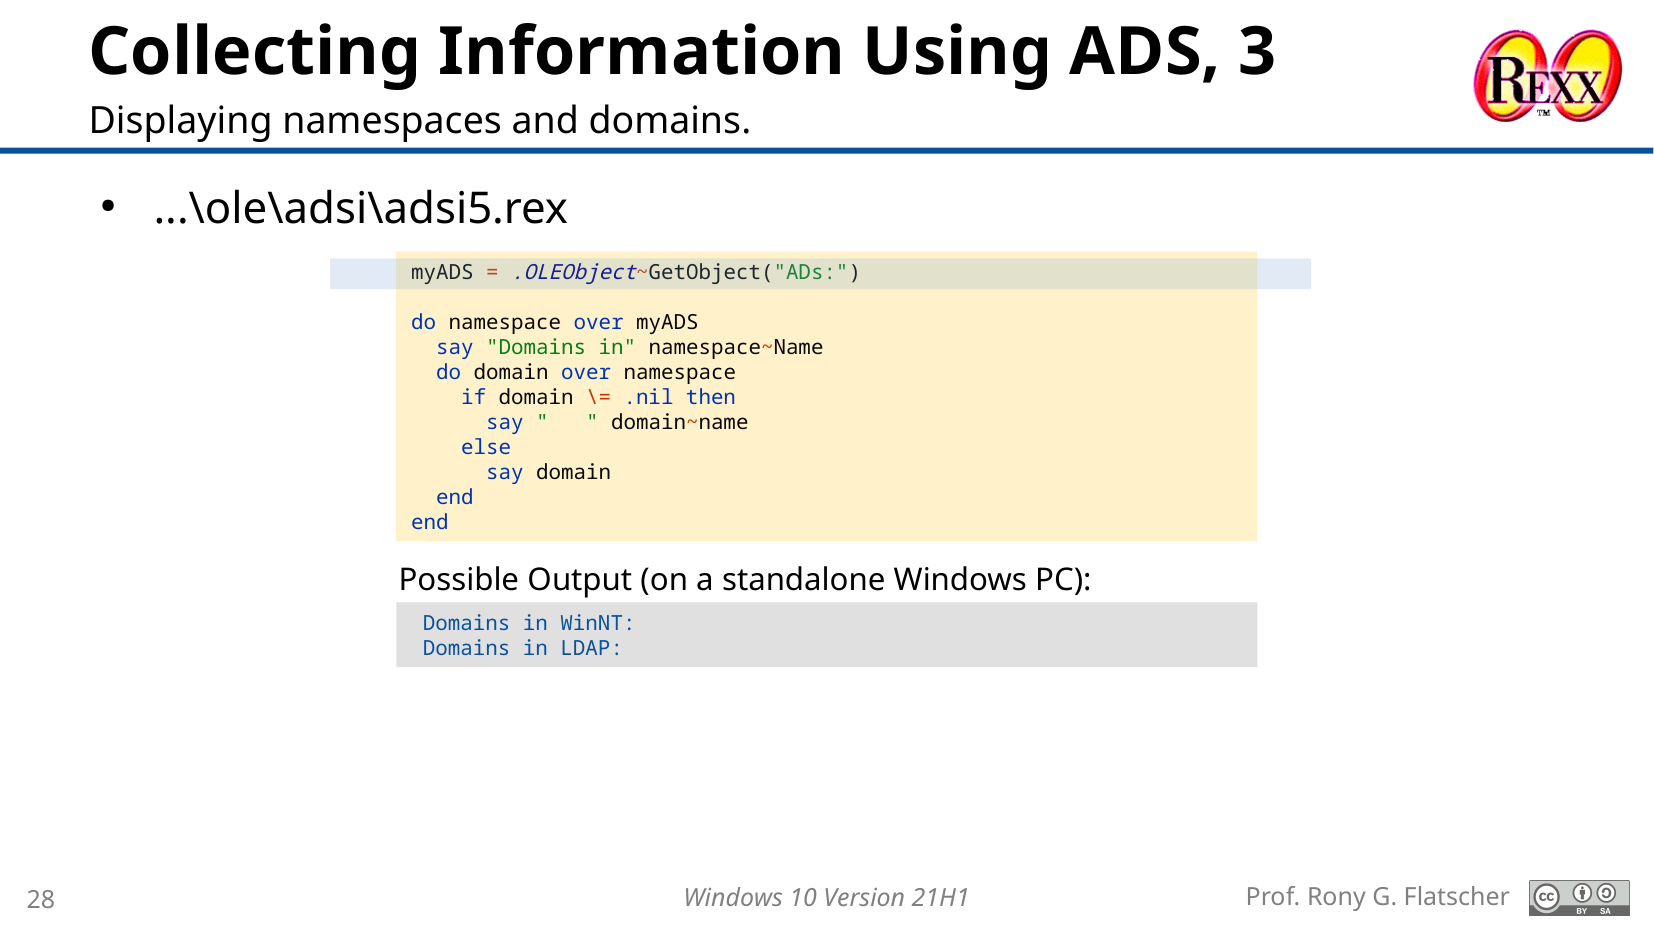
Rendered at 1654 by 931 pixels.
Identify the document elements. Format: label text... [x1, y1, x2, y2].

text_box myADS = .OLEObject~GetObject("ADs:") do namespace over myADS say "Domains in" namespace~Name do domain over namespace if domain \= .nil then say " " domain~name else say domain end end [396, 290, 1258, 542]
text_box Windows 10 Version 21H1 [0, 874, 1654, 922]
text_box Possible Output (on a standalone Windows PC): [383, 549, 1564, 605]
text_box [330, 258, 1312, 290]
list ...\ole\adsi\adsi5.rex [82, 177, 1571, 857]
title Collecting Information Using ADS, 3 Displaying namespaces and domains. [29, 0, 1654, 148]
text_box myADS = .OLEObject~GetObject("ADs:") do namespace over myADS say "Domains in" namespace~Name do domain over namespace if domain \= .nil then say " " domain~name else say domain end end [396, 251, 1258, 258]
text_box Domains in WinNT: Domains in LDAP: [396, 605, 1258, 668]
